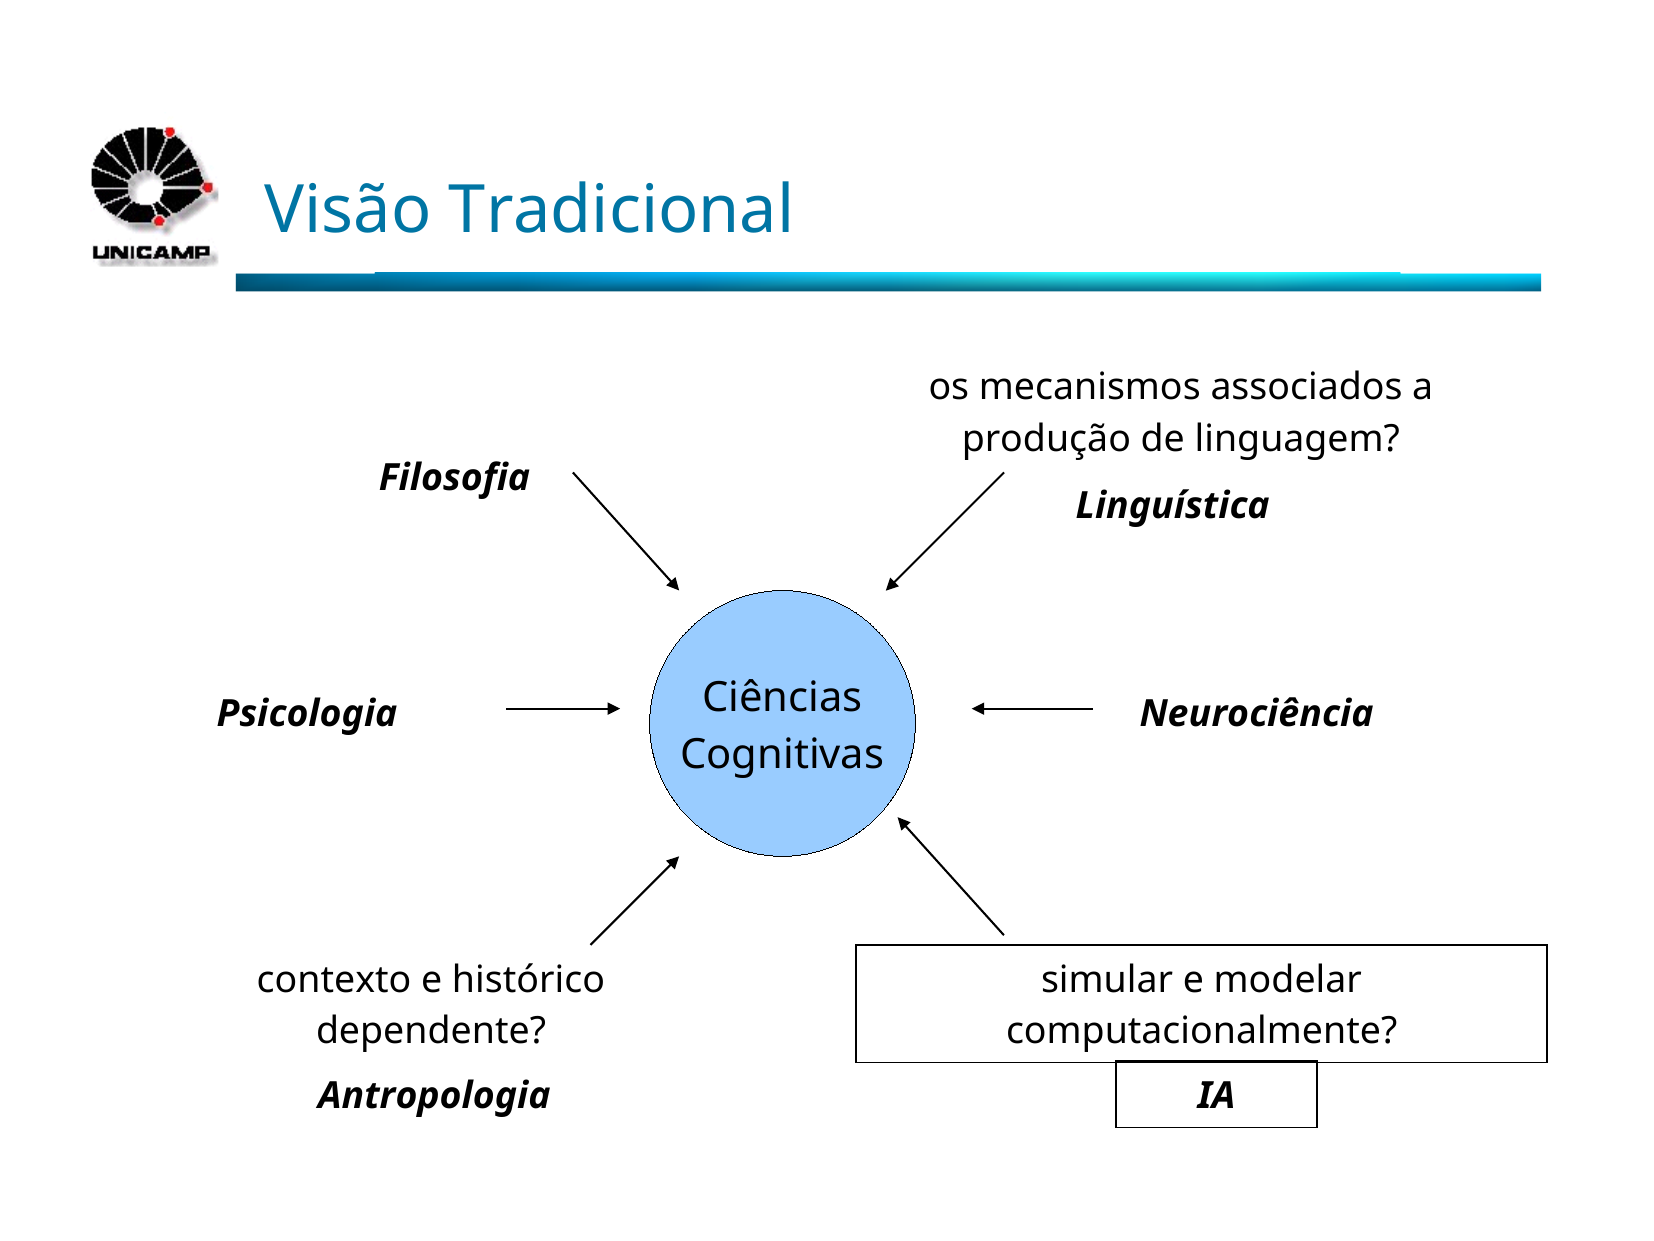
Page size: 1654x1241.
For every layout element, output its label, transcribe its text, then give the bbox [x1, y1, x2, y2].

text_box Antropologia [303, 1063, 566, 1127]
text_box Ciências Cognitivas [649, 590, 916, 857]
text_box Filosofia [324, 442, 585, 510]
title Visão Tradicional [264, 35, 1534, 250]
text_box Linguística [1051, 470, 1295, 537]
text_box contexto e histórico dependente? [147, 944, 715, 1063]
text_box os mecanismos associados a produção de linguagem? [885, 352, 1477, 470]
text_box simular e modelar computacionalmente? [856, 944, 1548, 1063]
text_box IA [1116, 1063, 1317, 1128]
text_box Psicologia [147, 679, 467, 746]
picture [125, 272, 1654, 295]
text_box Neurociência [1124, 679, 1399, 746]
